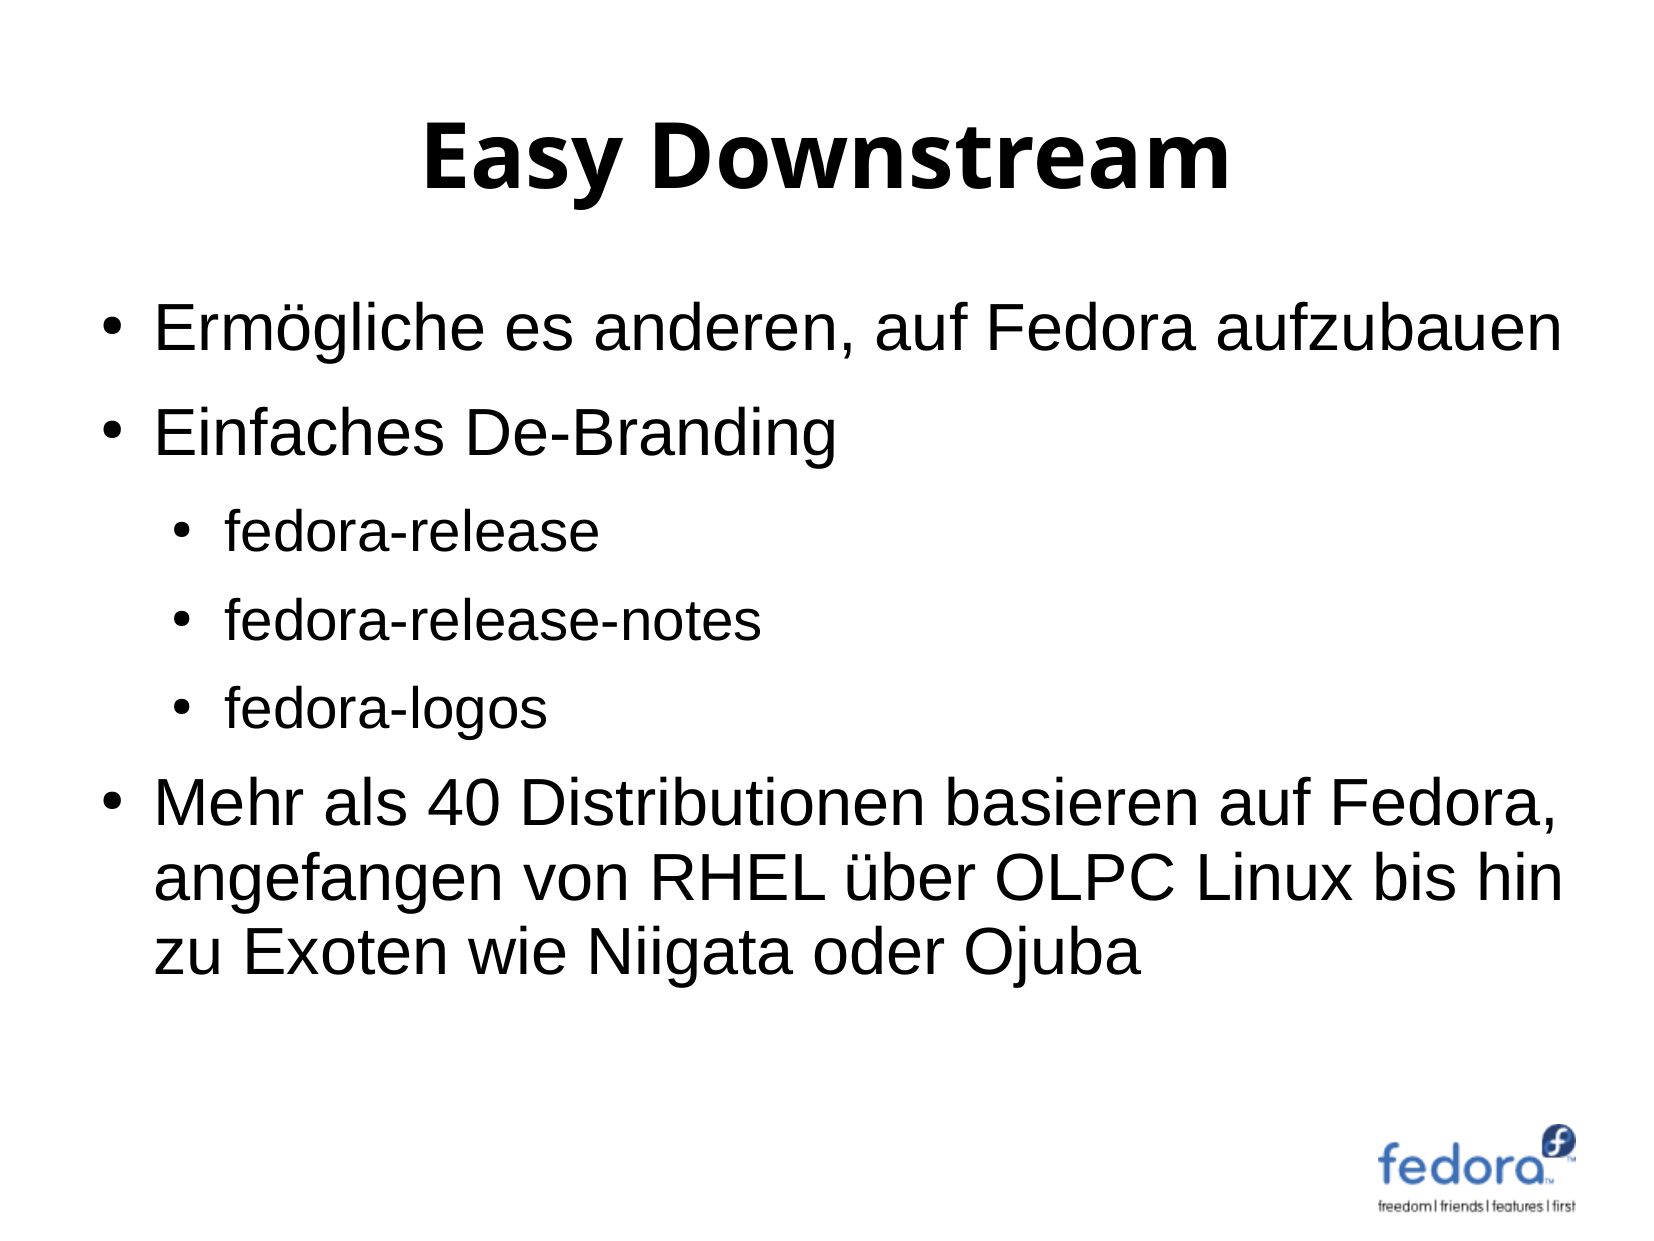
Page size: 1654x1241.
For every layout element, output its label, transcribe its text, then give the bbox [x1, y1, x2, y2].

title Easy Downstream [82, 49, 1571, 257]
picture [1378, 1124, 1576, 1214]
list Ermögliche es anderen, auf Fedora aufzubauen Einfaches De-Branding fedora-release fedora-release-notes fedora-logos Mehr als 40 Distributionen basieren auf Fedora, angefangen von RHEL über OLPC Linux bis hin zu Exoten wie Niigata oder Ojuba [82, 290, 1571, 1109]
